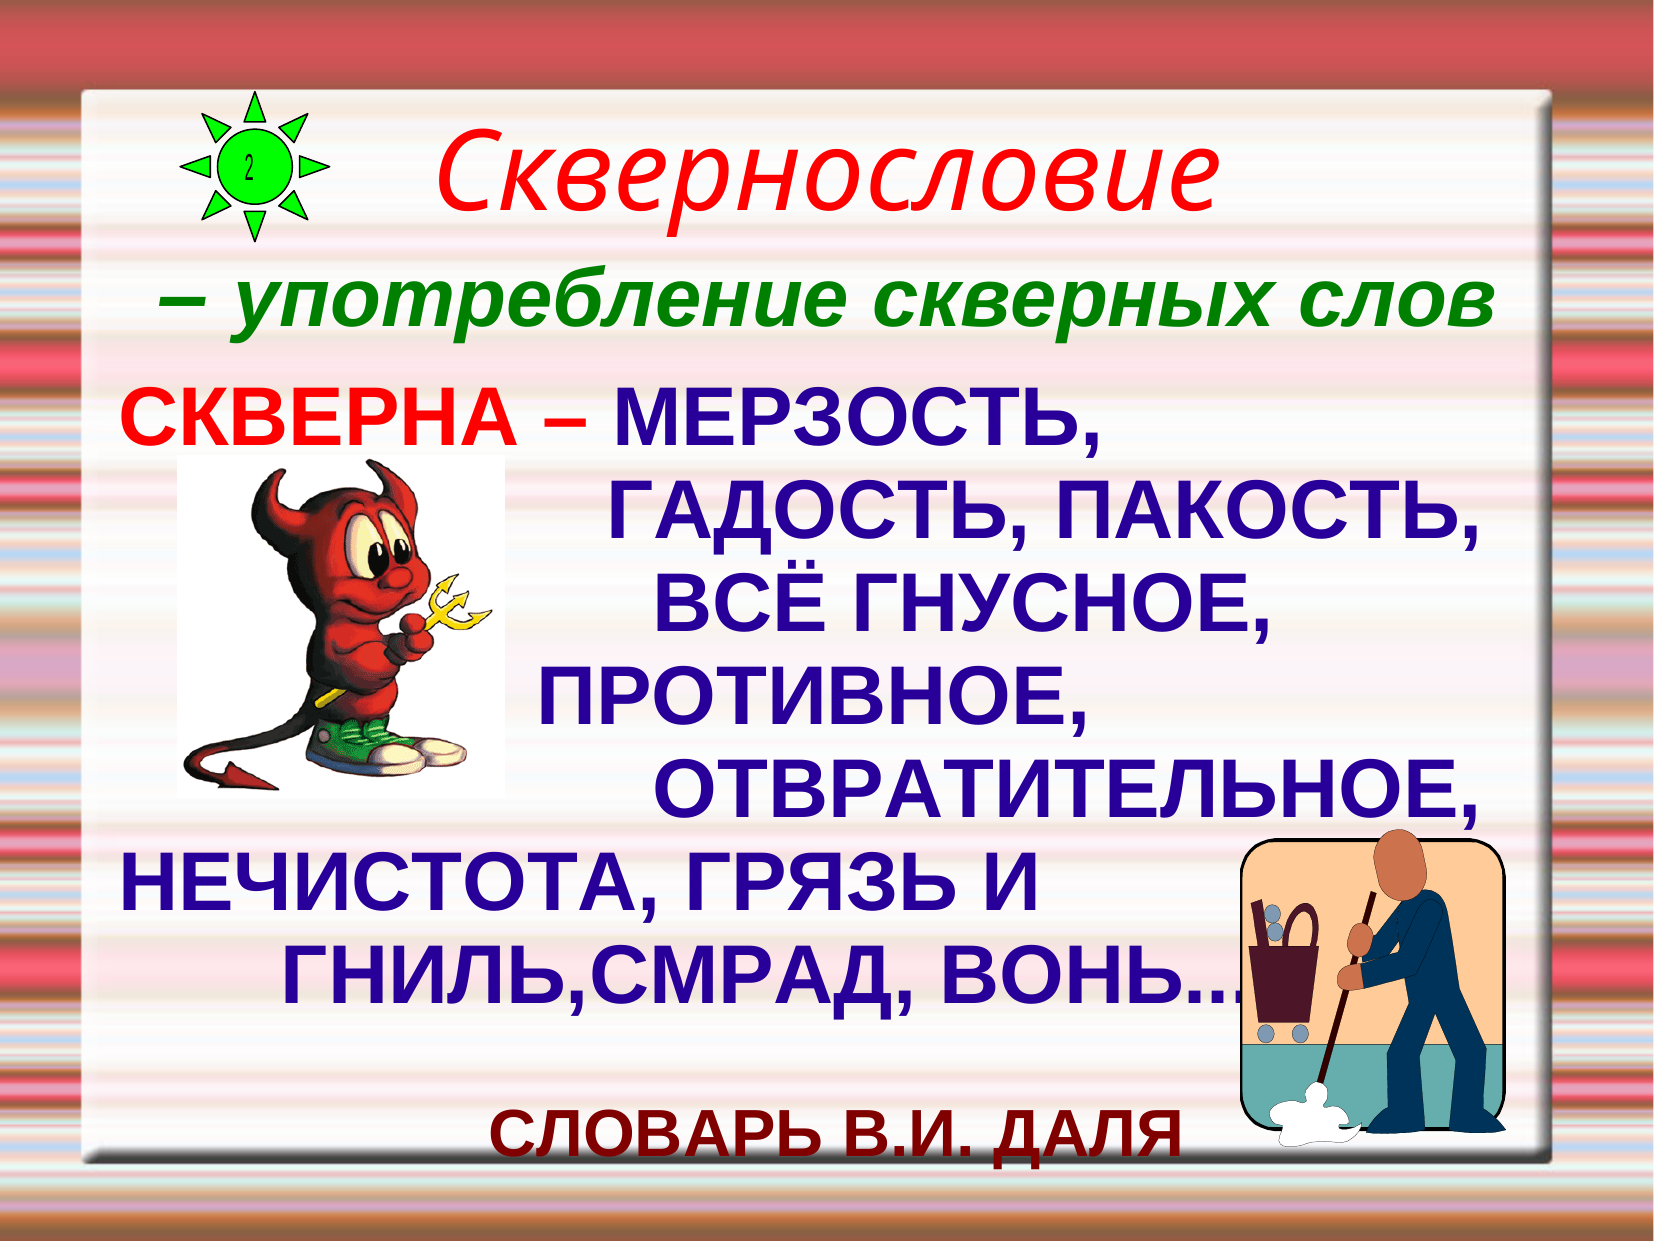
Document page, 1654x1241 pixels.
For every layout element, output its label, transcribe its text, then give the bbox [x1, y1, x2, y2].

list СКВЕРНА – МЕРЗОСТЬ, ГАДОСТЬ, ПАКОСТЬ, ВСЁ ГНУСНОЕ, ПРОТИВНОЕ, ОТВРАТИТЕЛЬНОЕ, НЕЧИСТОТА, ГРЯЗЬ И ГНИЛЬ,СМРАД, ВОНЬ... СЛОВАРЬ В.И. ДАЛЯ [118, 370, 1500, 1171]
title Сквернословие – употребление скверных слов [121, 87, 1534, 349]
picture [0, 0, 1654, 1241]
